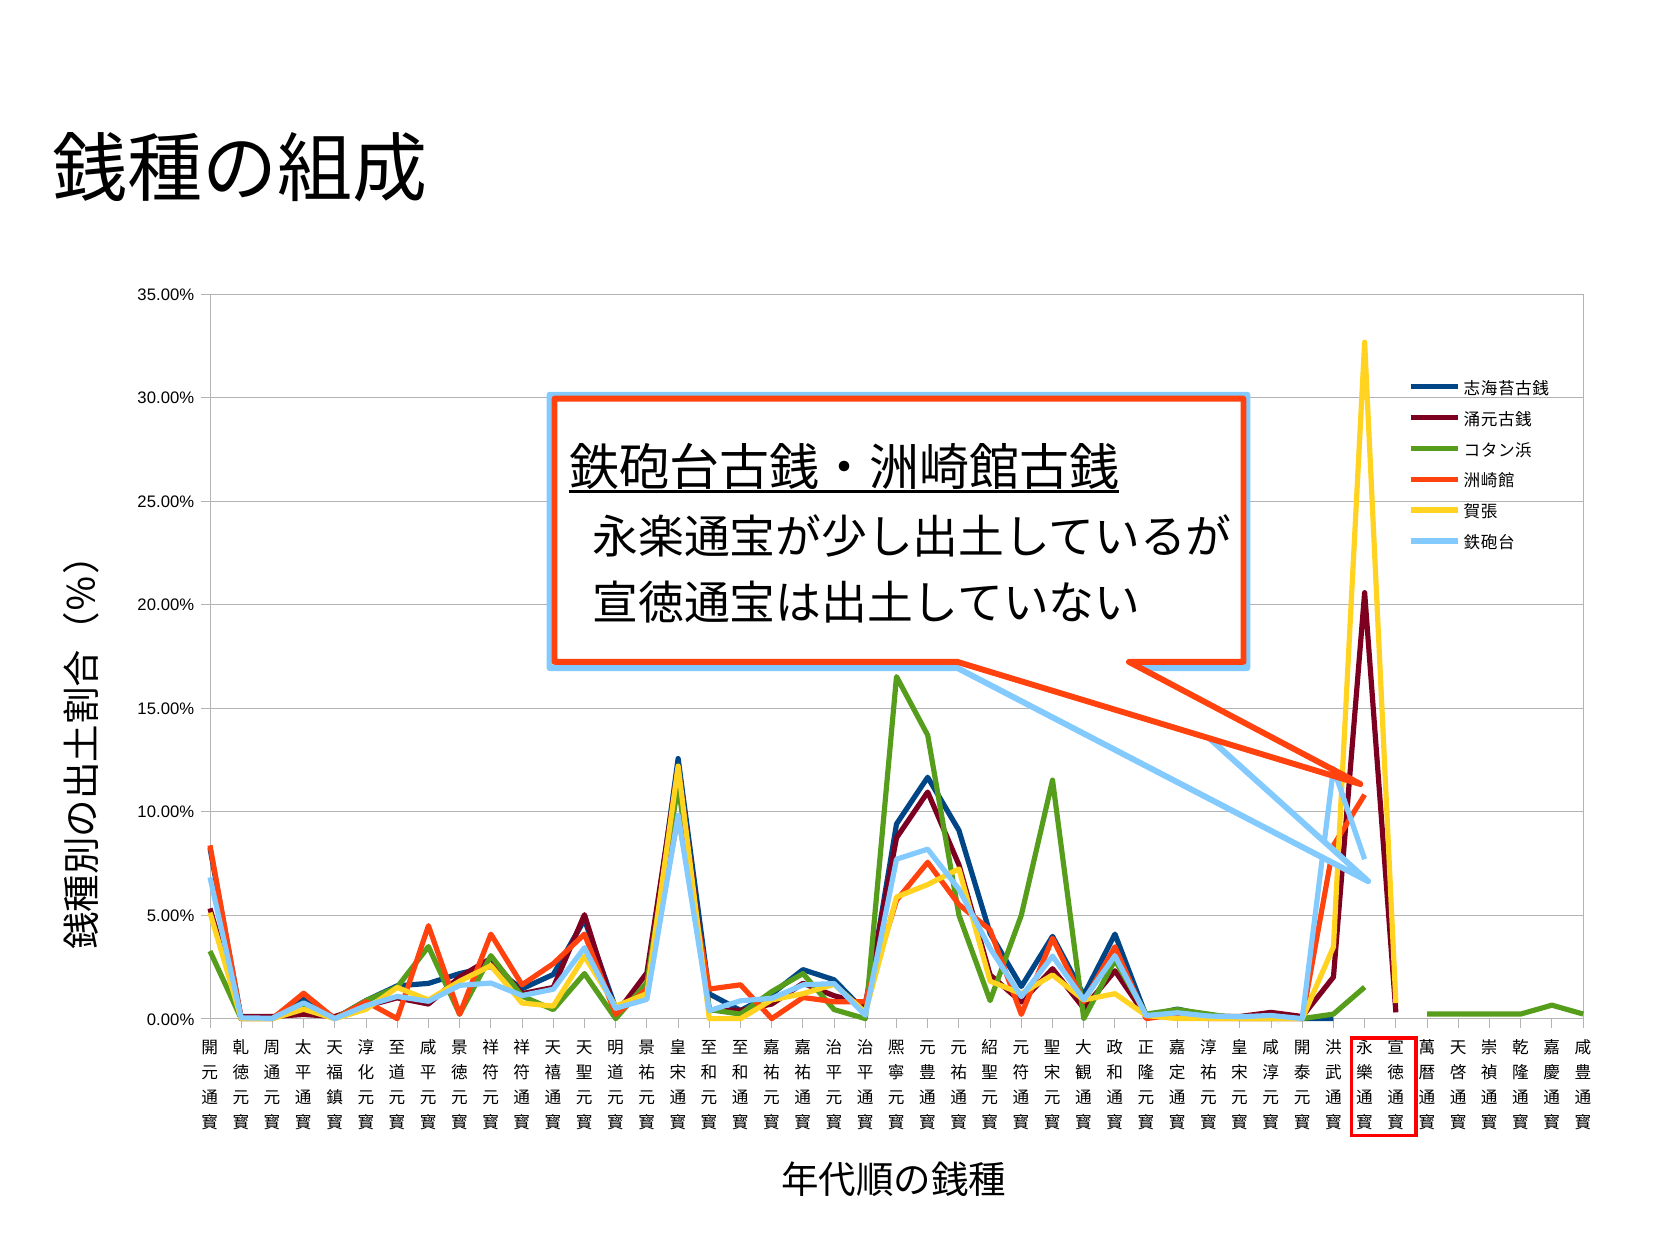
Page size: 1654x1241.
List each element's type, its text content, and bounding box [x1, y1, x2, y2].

text_box [549, 394, 1369, 882]
text_box 銭種の組成 [37, 101, 865, 197]
chart [0, 265, 1654, 1241]
text_box [1350, 1036, 1418, 1137]
text_box 鉄砲台古銭・洲崎館古銭 永楽通宝が少し出土しているが 宣徳通宝は出土していない [554, 398, 1361, 785]
